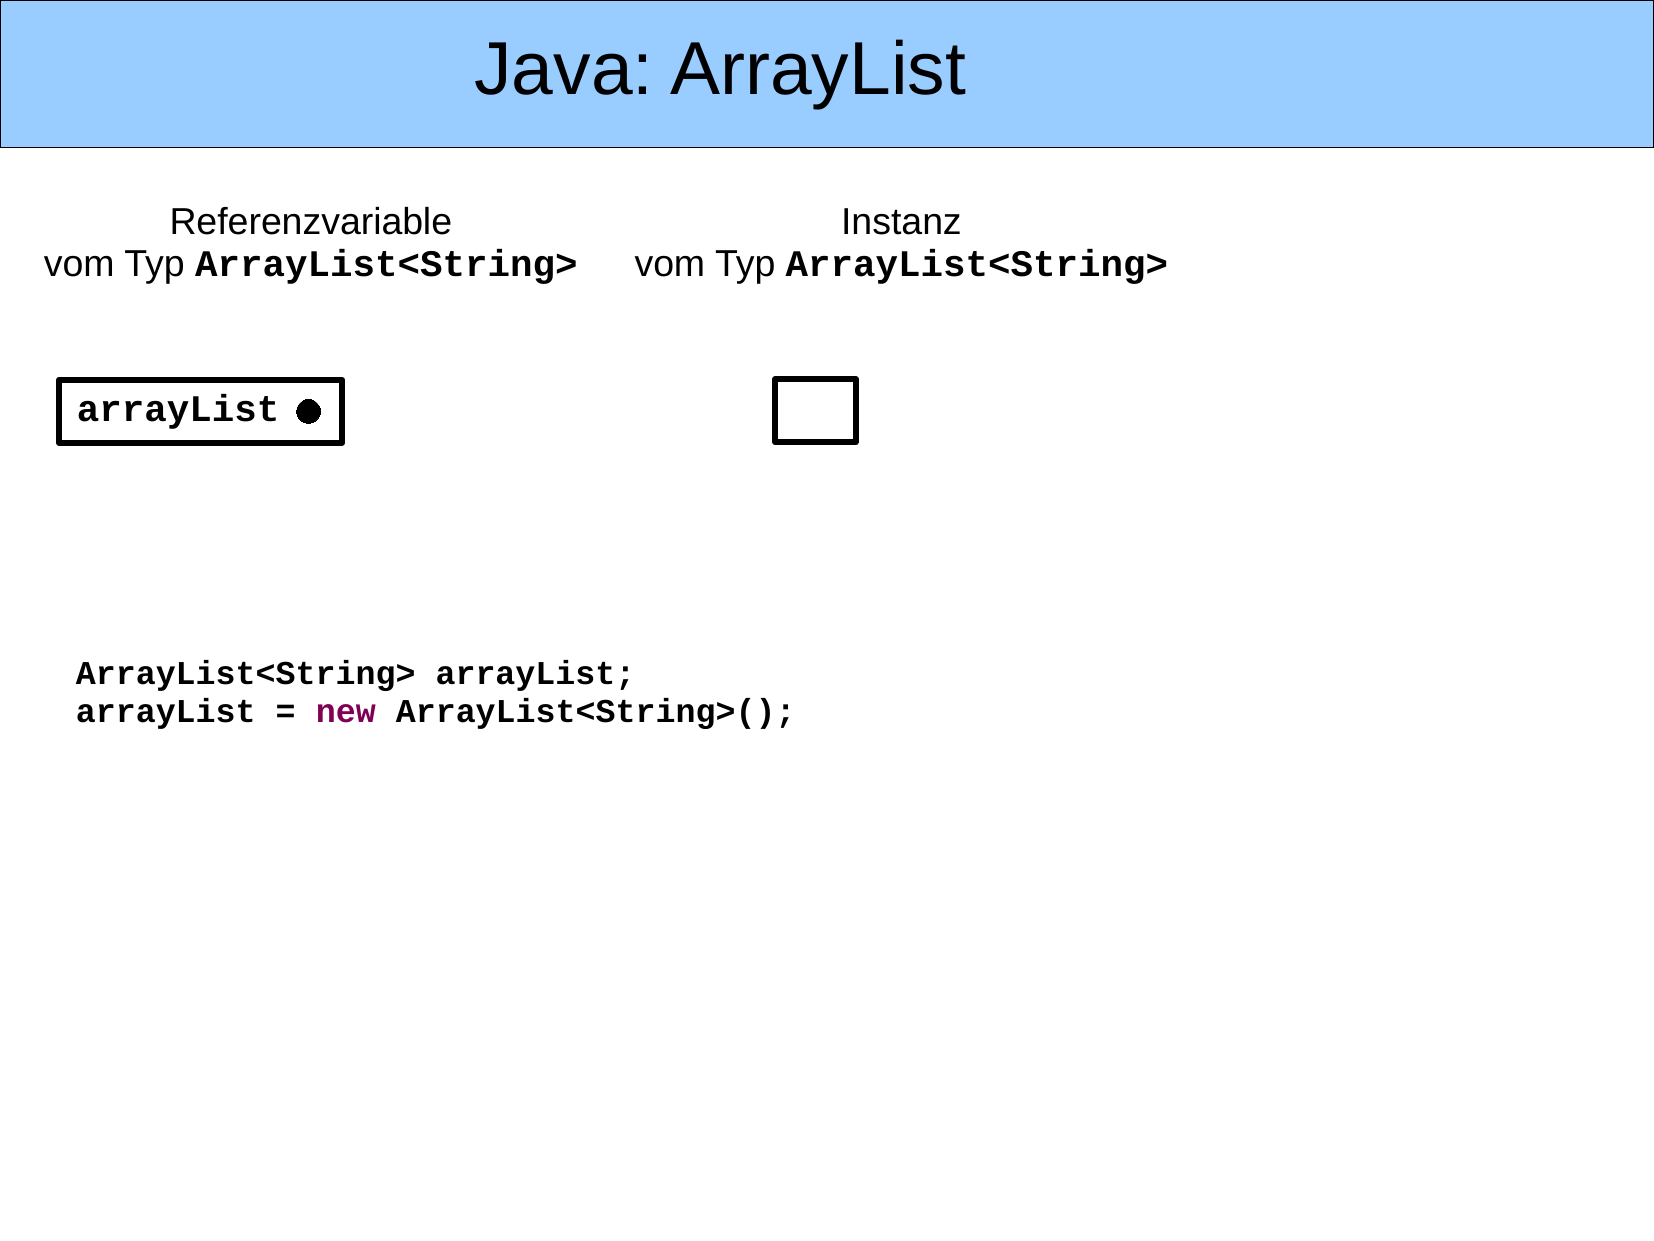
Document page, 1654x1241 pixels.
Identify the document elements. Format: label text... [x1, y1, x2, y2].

text_box Instanz vom Typ ArrayList<String> [619, 193, 1182, 296]
text_box arrayList [59, 379, 343, 443]
text_box Java: ArrayList [459, 19, 982, 119]
text_box Referenzvariable vom Typ ArrayList<String> [29, 193, 591, 296]
text_box [296, 399, 321, 424]
text_box ArrayList<String> arrayList; arrayList = new ArrayList<String>(); [61, 649, 811, 815]
text_box [0, 0, 1654, 148]
text_box [775, 379, 856, 443]
